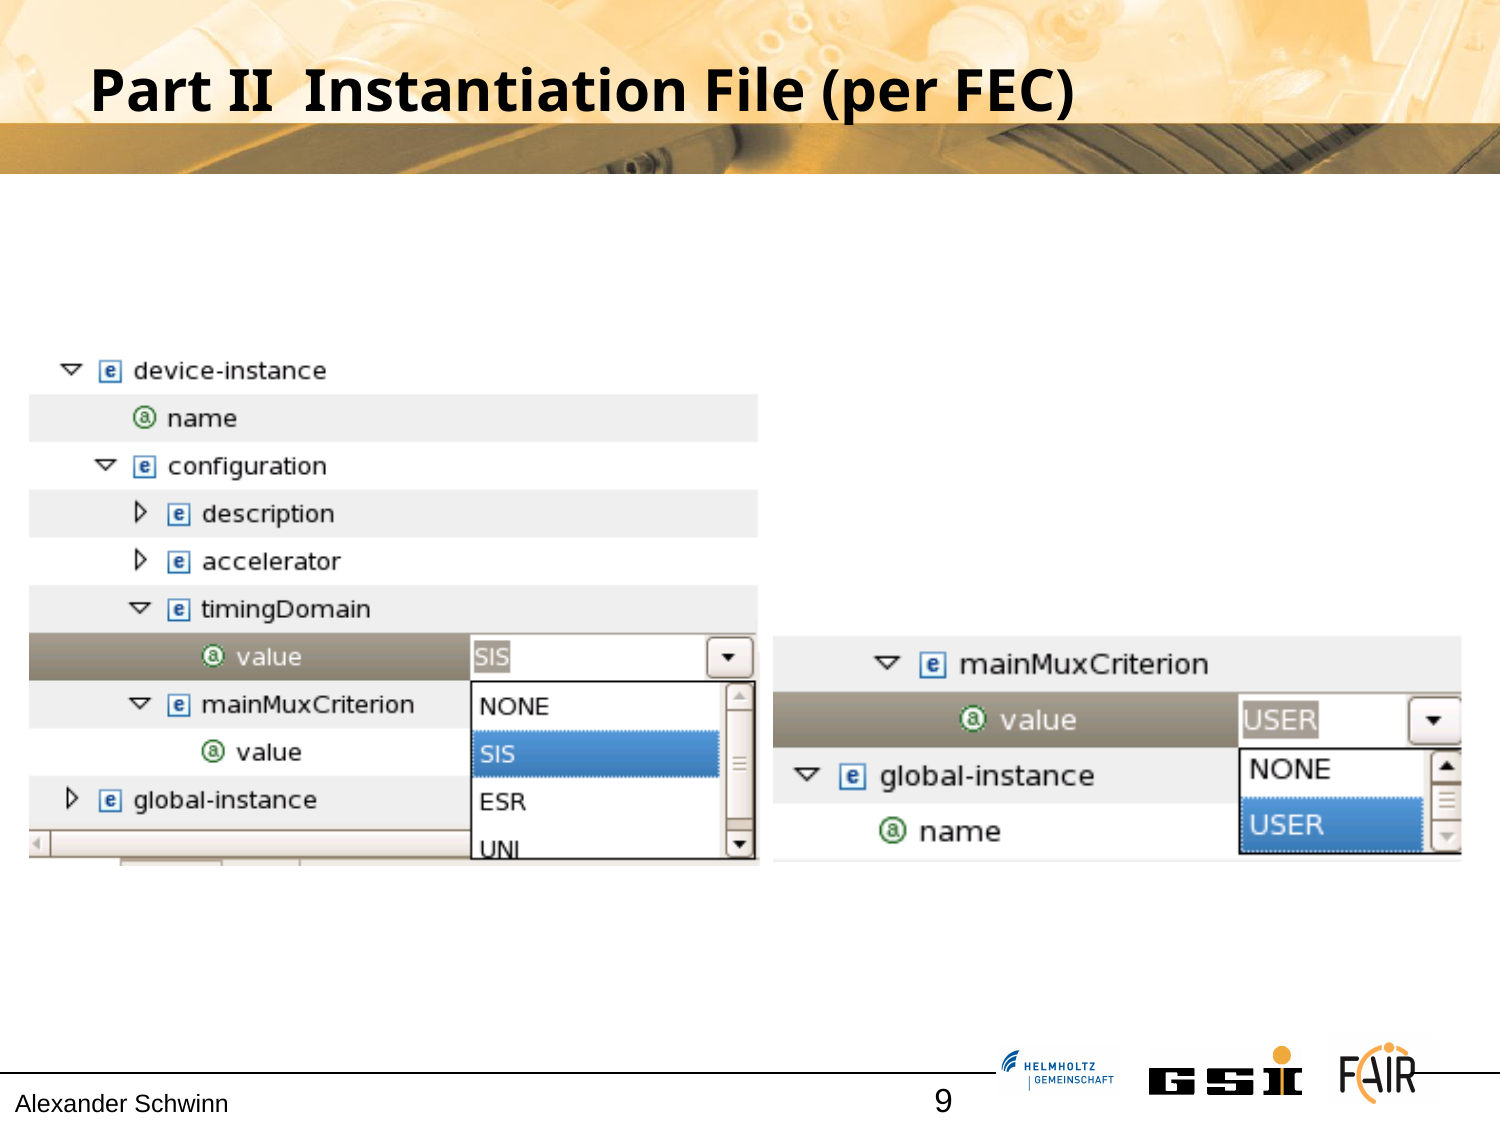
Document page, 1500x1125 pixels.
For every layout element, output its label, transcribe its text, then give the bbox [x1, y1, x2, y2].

picture [1328, 1034, 1439, 1106]
picture [0, 0, 1500, 175]
picture [996, 1046, 1121, 1095]
picture [1149, 1046, 1302, 1095]
title Part II Instantiation File (per FEC) [75, 45, 1426, 233]
picture [773, 621, 1471, 862]
picture [29, 349, 762, 866]
